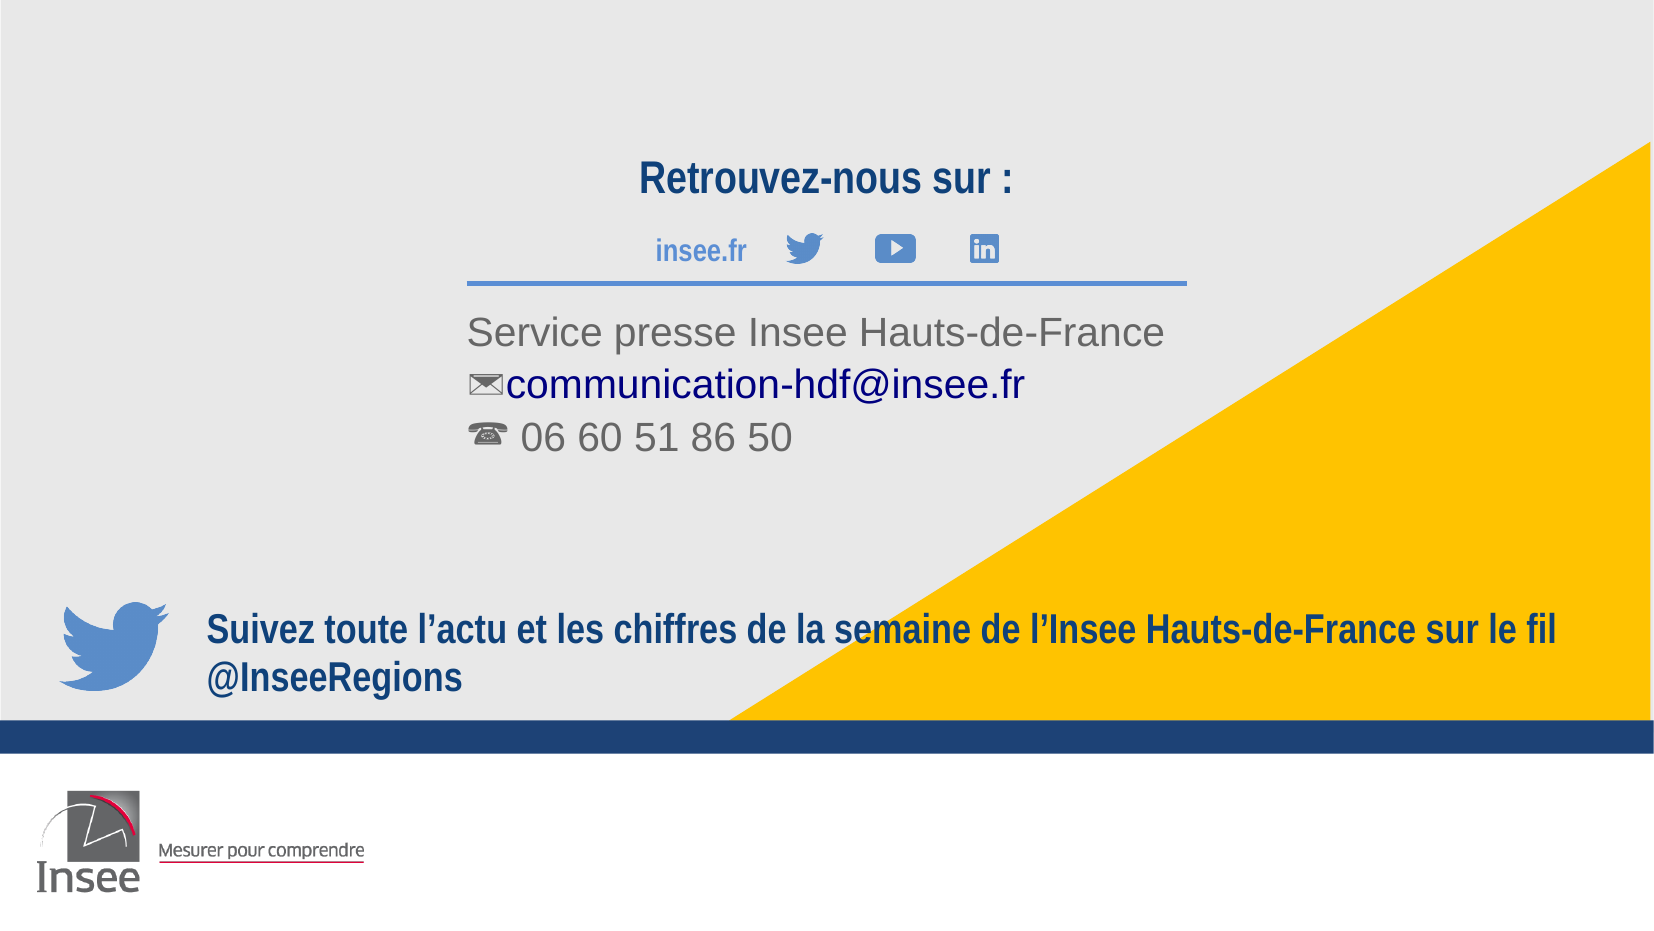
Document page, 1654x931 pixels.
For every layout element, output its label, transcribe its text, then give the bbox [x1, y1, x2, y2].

picture [59, 602, 169, 691]
title Retrouvez-nous sur : [460, 135, 1193, 219]
title Suivez toute l’actu et les chiffres de la semaine de l’Insee Hauts-de-France sur le fil @InseeRegions [206, 578, 1601, 727]
picture [785, 233, 824, 265]
picture [875, 234, 916, 263]
picture [970, 234, 999, 263]
picture [31, 755, 364, 897]
list Service presse Insee Hauts-de-France communication-hdf@insee.fr  06 60 51 86 50 [466, 302, 1199, 461]
text_box insee.fr [620, 224, 762, 275]
